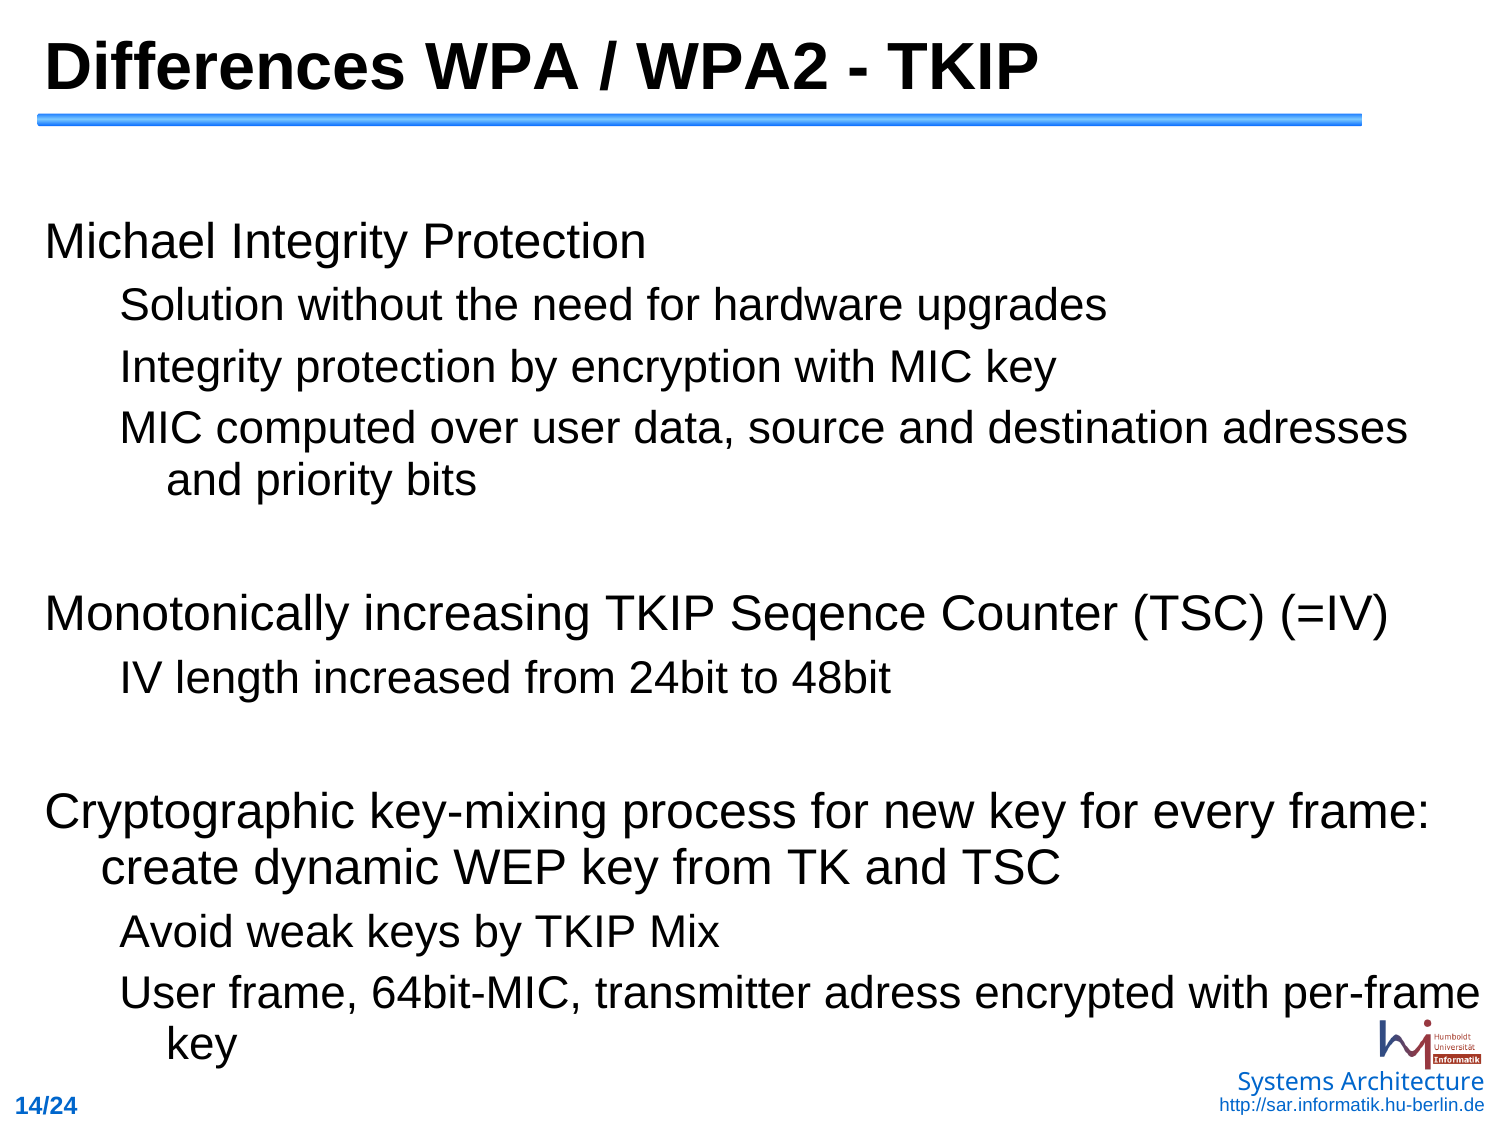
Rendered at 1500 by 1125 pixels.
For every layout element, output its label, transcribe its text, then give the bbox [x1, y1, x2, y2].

title Differences WPA / WPA2 - TKIP [29, 20, 1500, 114]
list Michael Integrity Protection Solution without the need for hardware upgrades Integrity protection by encryption with MIC key MIC computed over user data, source and destination adresses and priority bits Monotonically increasing TKIP Seqence Counter (TSC) (=IV) IV length increased from 24bit to 48bit Cryptographic key-mixing process for new key for every frame: create dynamic WEP key from TK and TSC Avoid weak keys by TKIP Mix User frame, 64bit-MIC, transmitter adress encrypted with per-frame key [29, 137, 1500, 1076]
